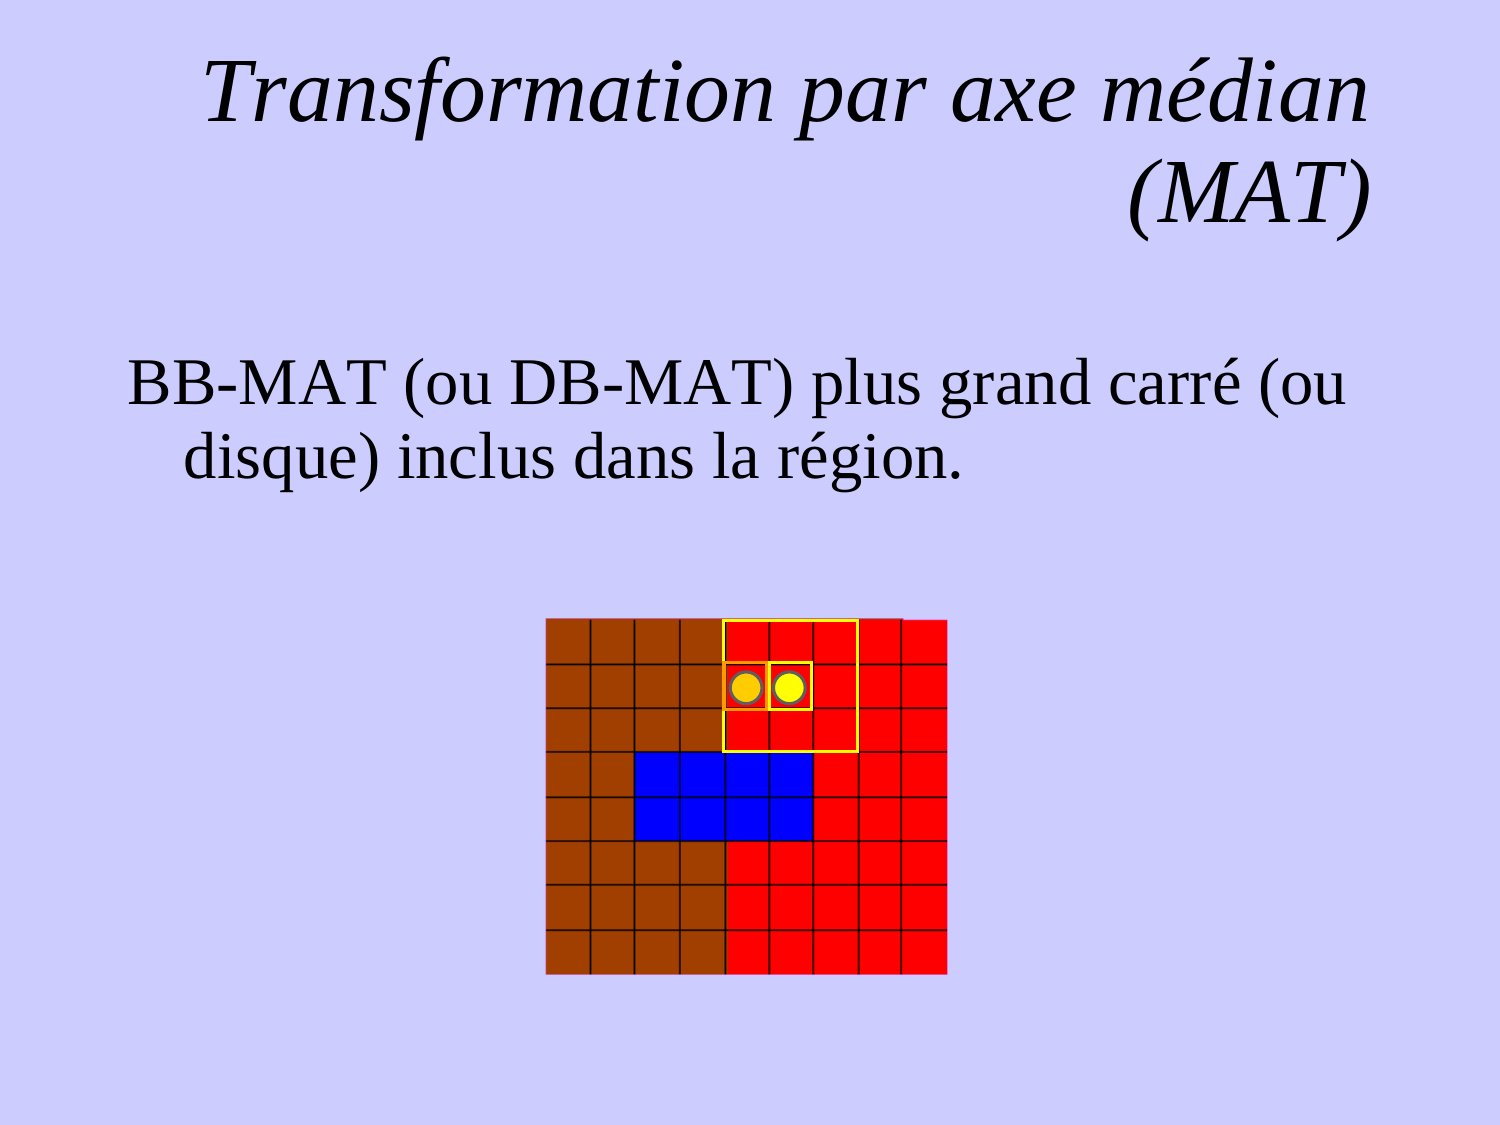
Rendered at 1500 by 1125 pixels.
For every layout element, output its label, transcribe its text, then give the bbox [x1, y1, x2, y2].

text_box [773, 671, 806, 704]
title Transformation par axe médian (MAT) [112, 31, 1388, 250]
list BB-MAT (ou DB-MAT) plus grand carré (ou disque) inclus dans la région. [112, 337, 1388, 1013]
picture [521, 592, 979, 1000]
text_box [730, 671, 763, 704]
